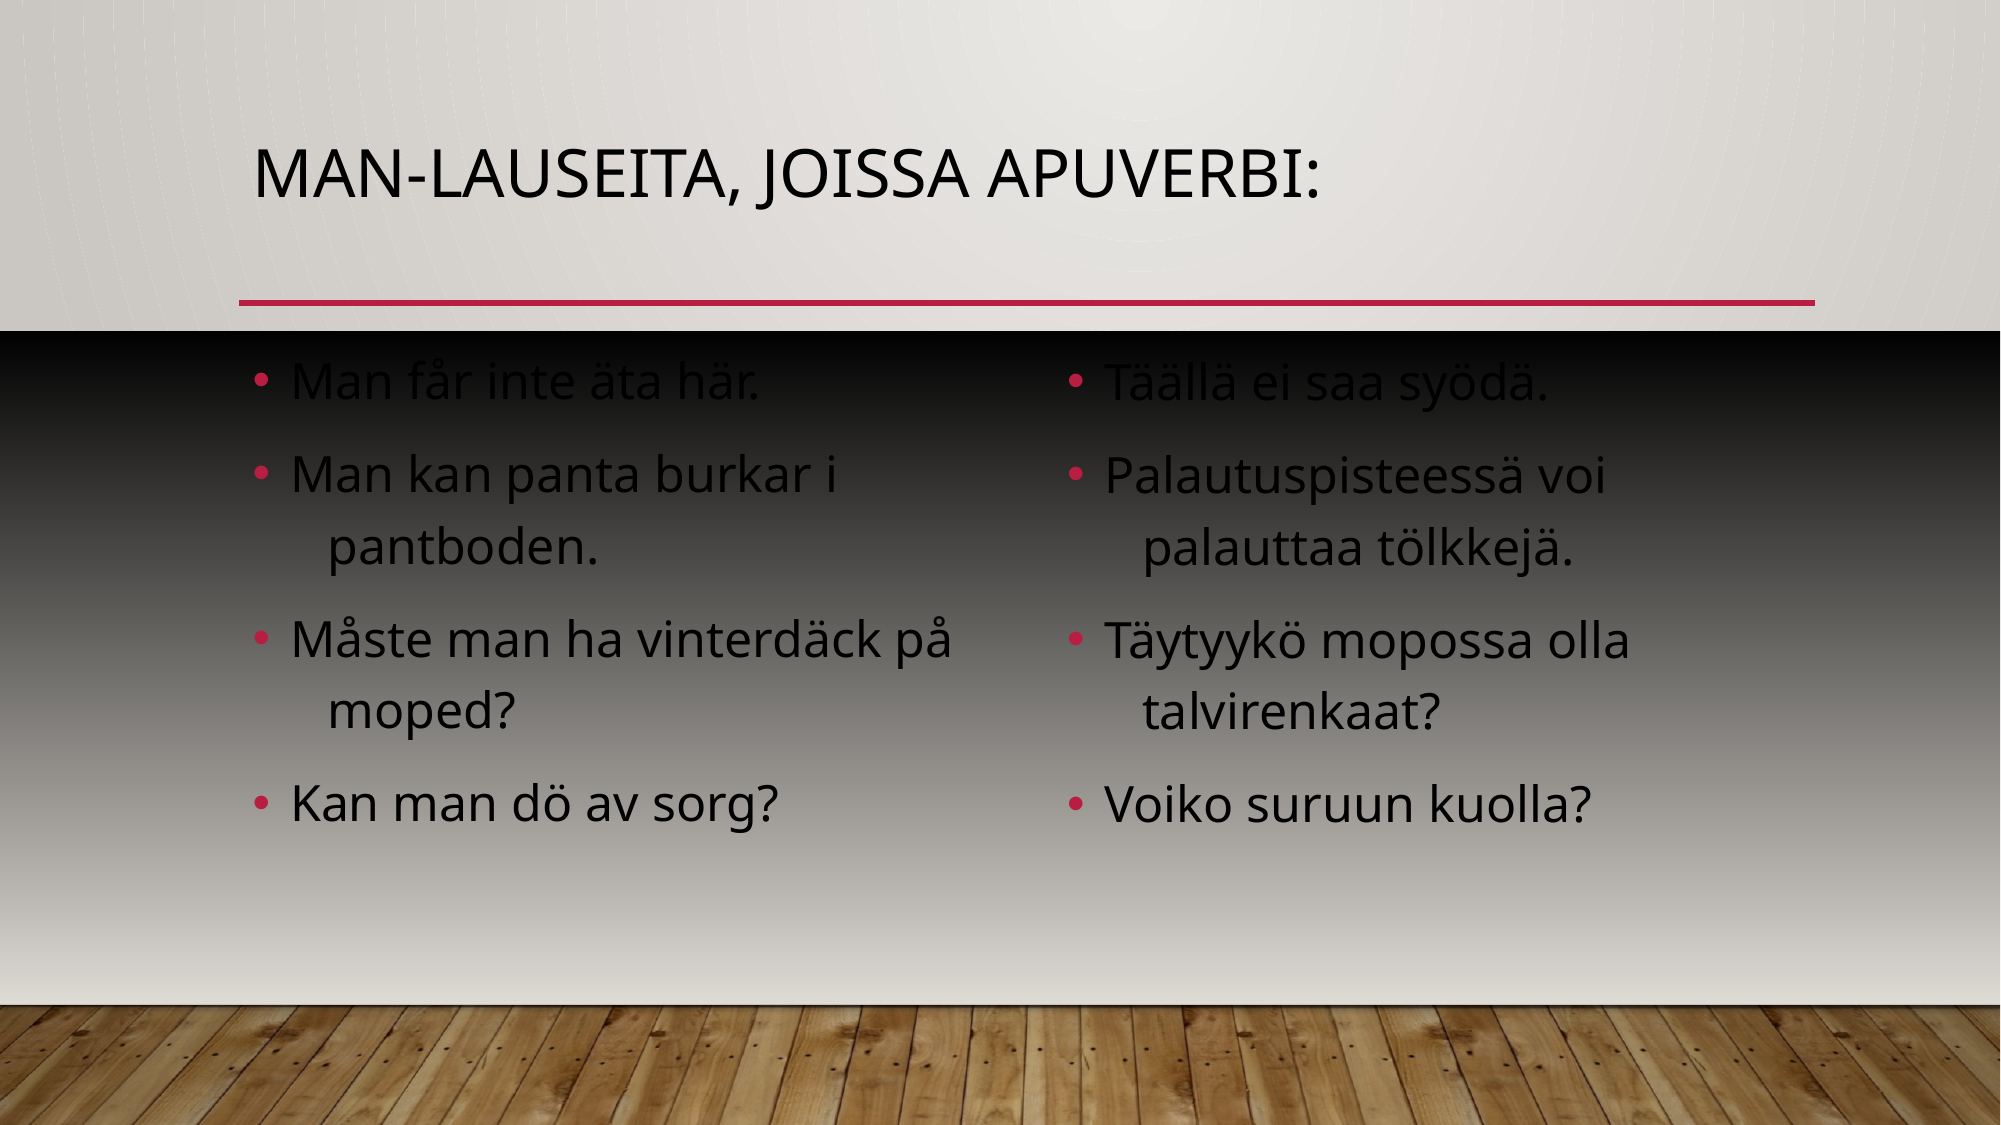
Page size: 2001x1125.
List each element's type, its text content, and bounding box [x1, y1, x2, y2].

list Man får inte äta här. Man kan panta burkar i pantboden. Måste man ha vinterdäck på moped? Kan man dö av sorg? [237, 329, 1000, 896]
title Man-lauseita, joissa apuverbi: [237, 132, 1814, 306]
list Täällä ei saa syödä. Palautuspisteessä voi palauttaa tölkkejä. Täytyykö mopossa olla talvirenkaat? Voiko suruun kuolla? [1052, 330, 1815, 896]
